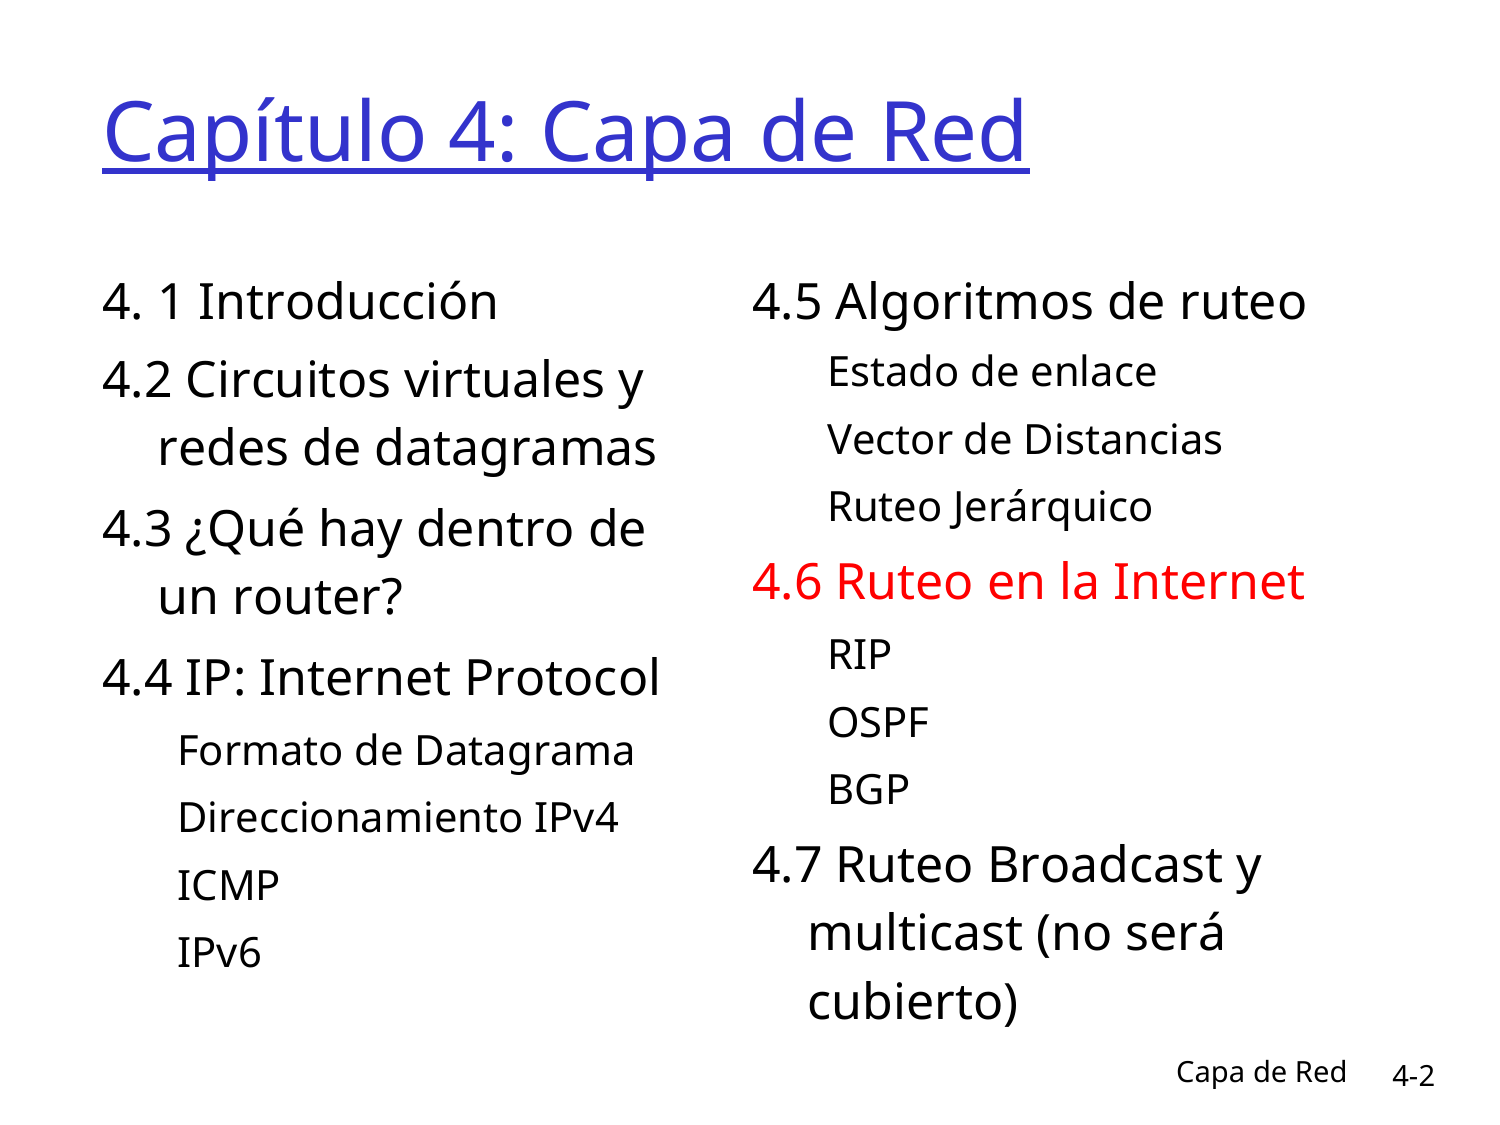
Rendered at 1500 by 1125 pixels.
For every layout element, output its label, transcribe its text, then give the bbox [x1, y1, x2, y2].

list 4.5 Algoritmos de ruteo Estado de enlace Vector de Distancias Ruteo Jerárquico 4.6 Ruteo en la Internet RIP OSPF BGP 4.7 Ruteo Broadcast y multicast (no será cubierto) [737, 262, 1417, 1125]
title Capítulo 4: Capa de Red [87, 37, 1363, 225]
list 4. 1 Introducción 4.2 Circuitos virtuales y redes de datagramas 4.3 ¿Qué hay dentro de un router? 4.4 IP: Internet Protocol Formato de Datagrama Direccionamiento IPv4 ICMP IPv6 [87, 262, 713, 1077]
